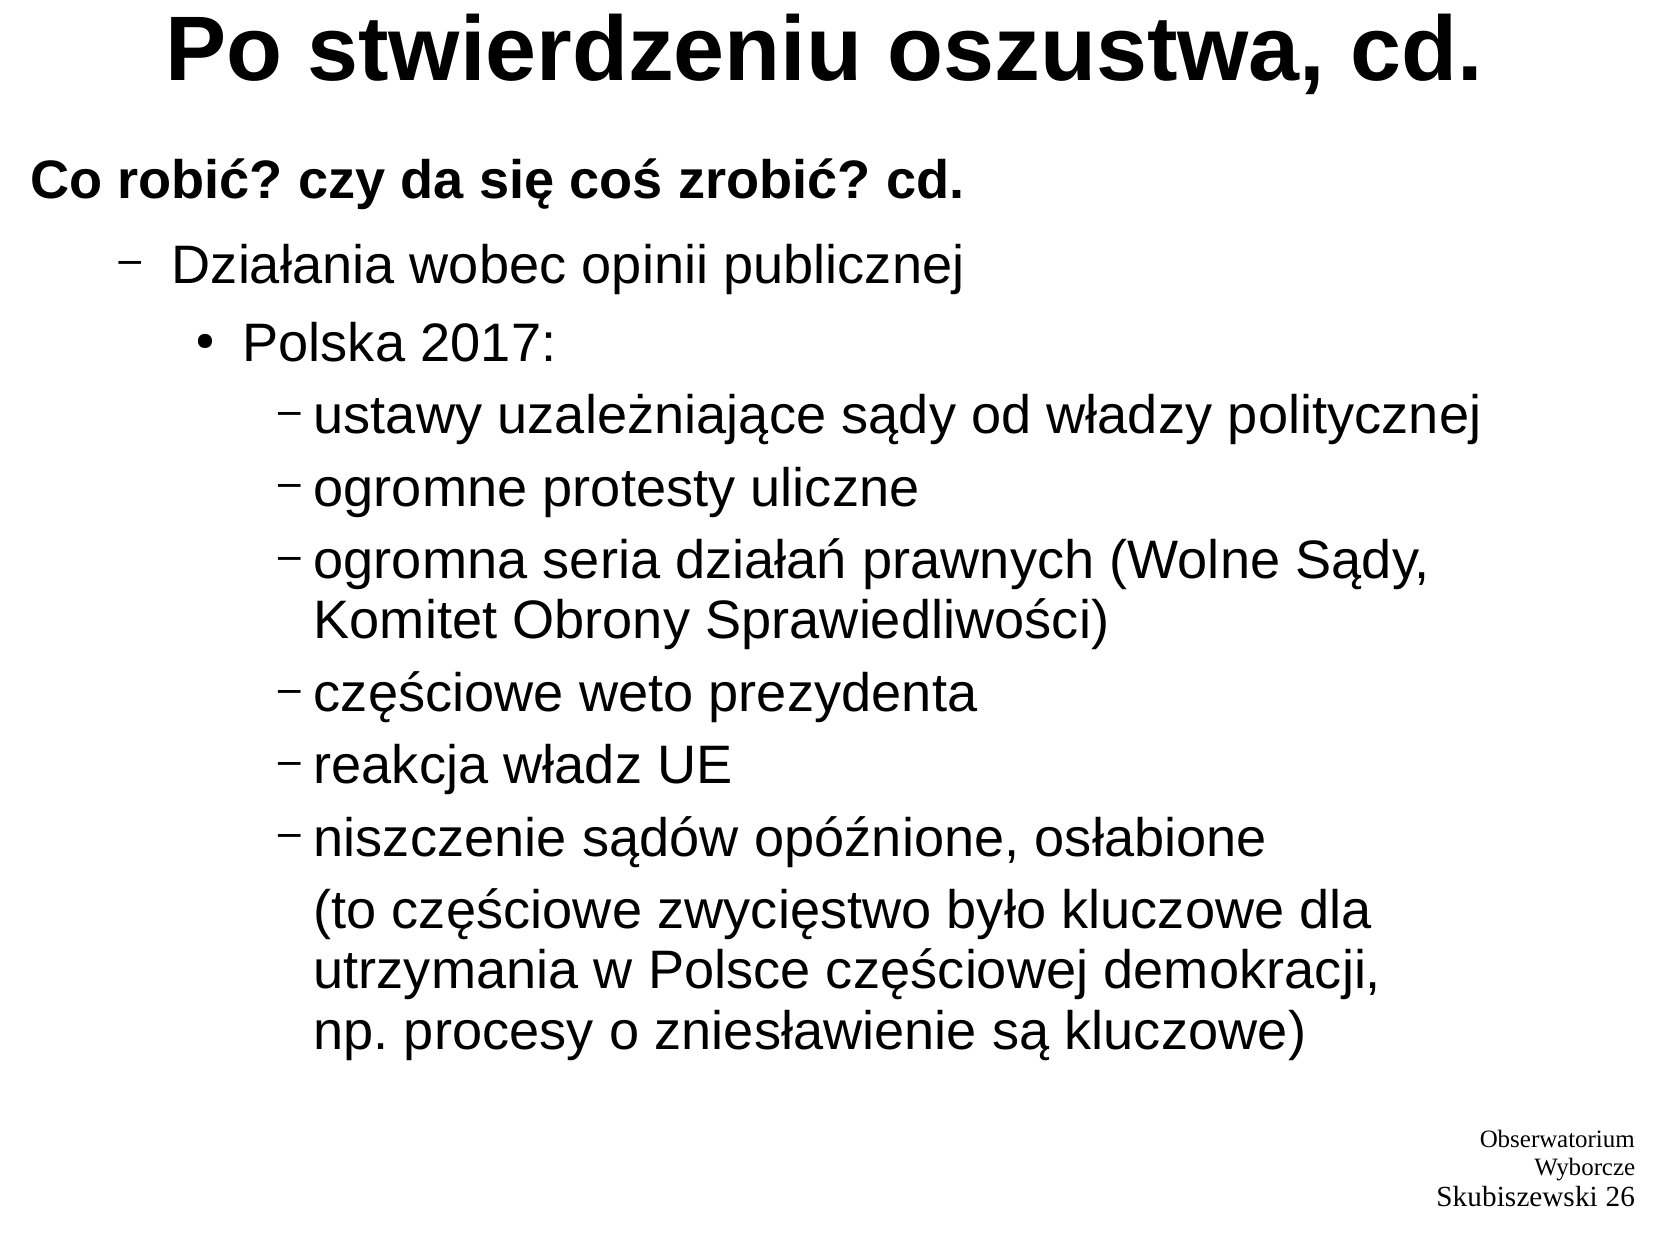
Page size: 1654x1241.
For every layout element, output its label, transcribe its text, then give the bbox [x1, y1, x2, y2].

list Co robić? czy da się coś zrobić? cd. Działania wobec opinii publicznej Polska 2017: ustawy uzależniające sądy od władzy politycznej ogromne protesty uliczne ogromna seria działań prawnych (Wolne Sądy, Komitet Obrony Sprawiedliwości) częściowe weto prezydenta reakcja władz UE niszczenie sądów opóźnione, osłabione (to częściowe zwycięstwo było kluczowe dla utrzymania w Polsce częściowej demokracji, np. procesy o zniesławienie są kluczowe) [30, 150, 1583, 1241]
title Po stwierdzeniu oszustwa, cd. [80, 0, 1570, 121]
